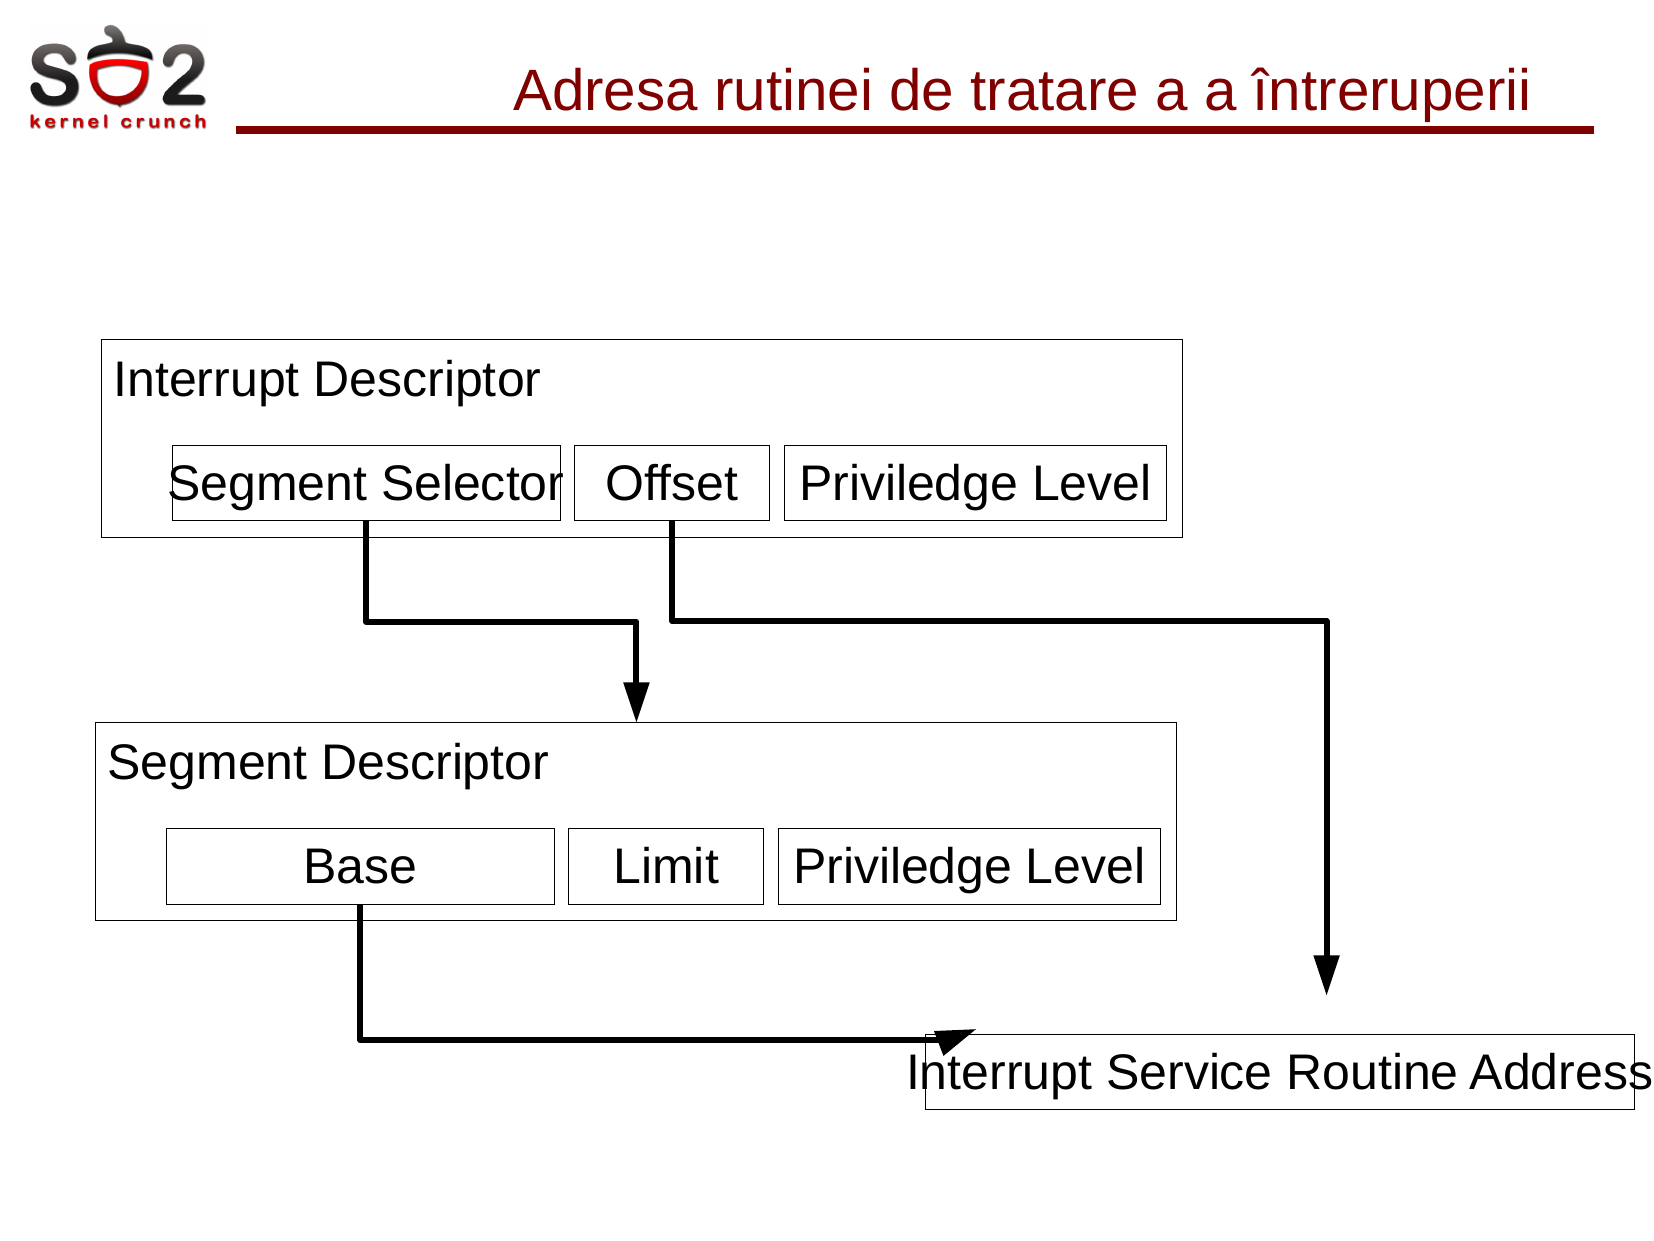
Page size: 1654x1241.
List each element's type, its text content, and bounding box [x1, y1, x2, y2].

text_box Offset [574, 445, 770, 521]
picture [29, 23, 207, 130]
text_box Segment Descriptor [95, 722, 1177, 921]
text_box Interrupt Service Routine Address [925, 1034, 1635, 1110]
text_box Priviledge Level [778, 828, 1161, 905]
text_box Segment Selector [172, 479, 193, 497]
text_box Base [166, 828, 555, 905]
text_box Interrupt Descriptor [101, 339, 1183, 538]
title Adresa rutinei de tratare a a întreruperii [121, 32, 1534, 148]
text_box Segment Selector [172, 445, 561, 521]
text_box Limit [568, 828, 764, 905]
text_box Priviledge Level [784, 445, 1167, 521]
